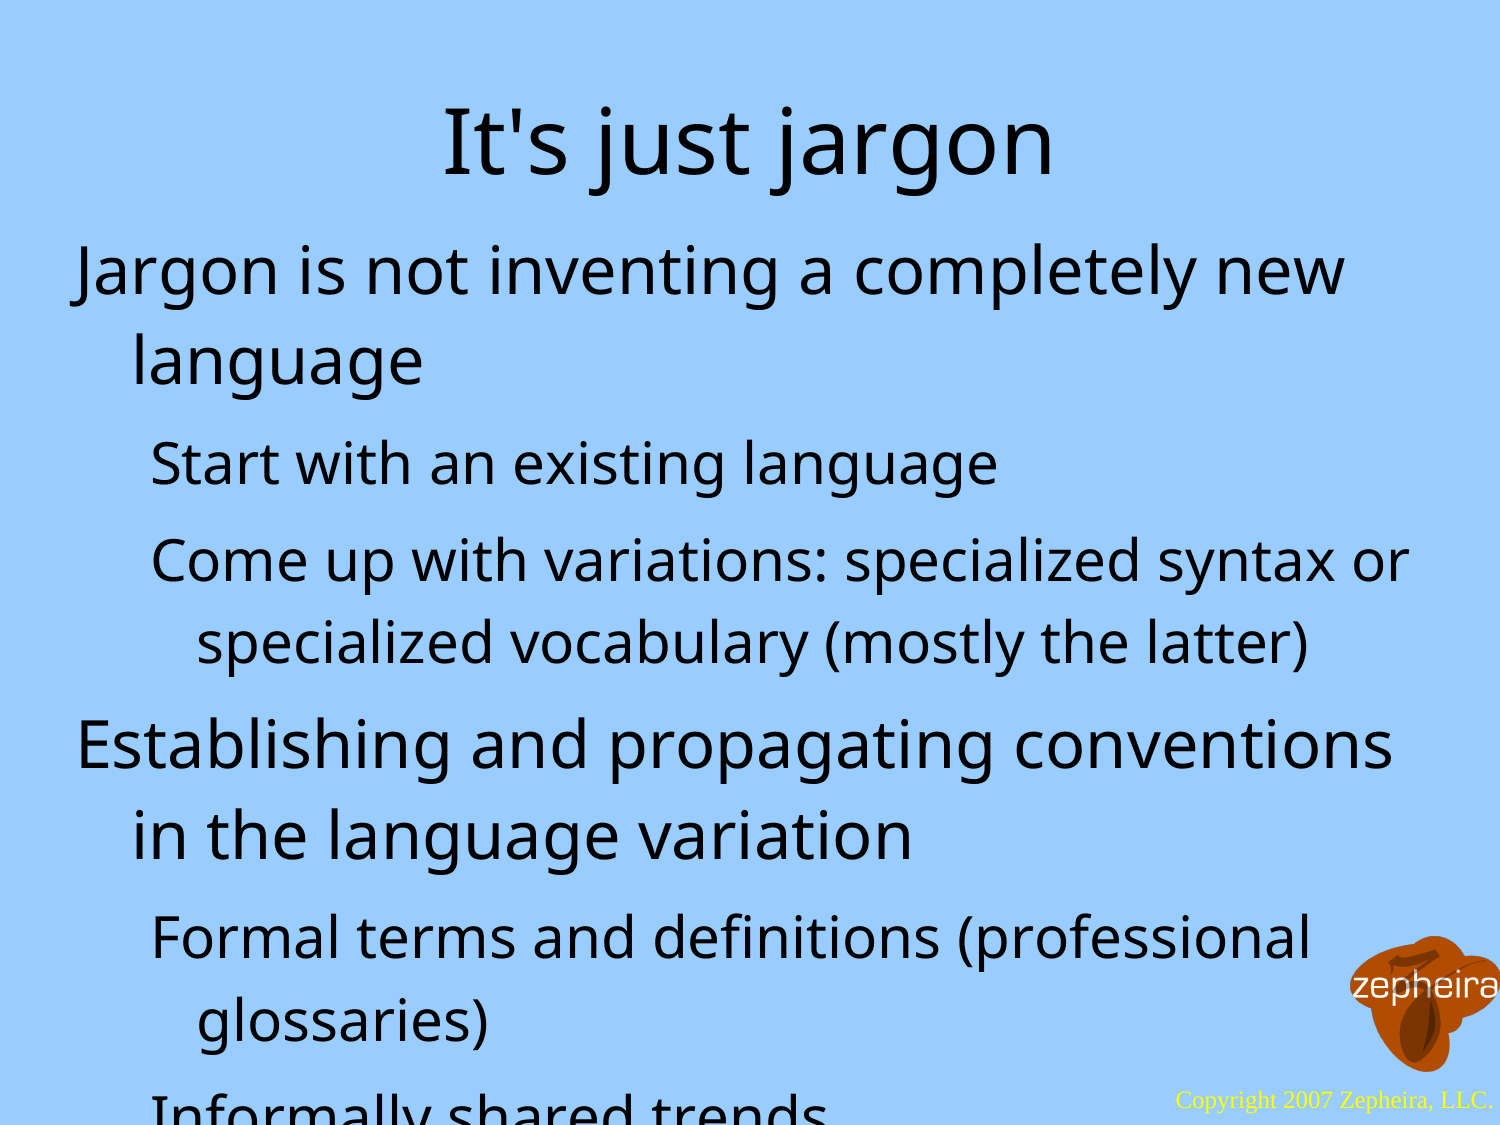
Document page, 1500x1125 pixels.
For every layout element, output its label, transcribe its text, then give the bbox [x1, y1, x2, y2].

list Jargon is not inventing a completely new language Start with an existing language Come up with variations: specialized syntax or specialized vocabulary (mostly the latter) Establishing and propagating conventions in the language variation Formal terms and definitions (professional glossaries) Informally shared trends [75, 222, 1425, 1111]
picture [1425, 936, 1500, 1072]
title It's just jargon [75, 45, 1425, 222]
